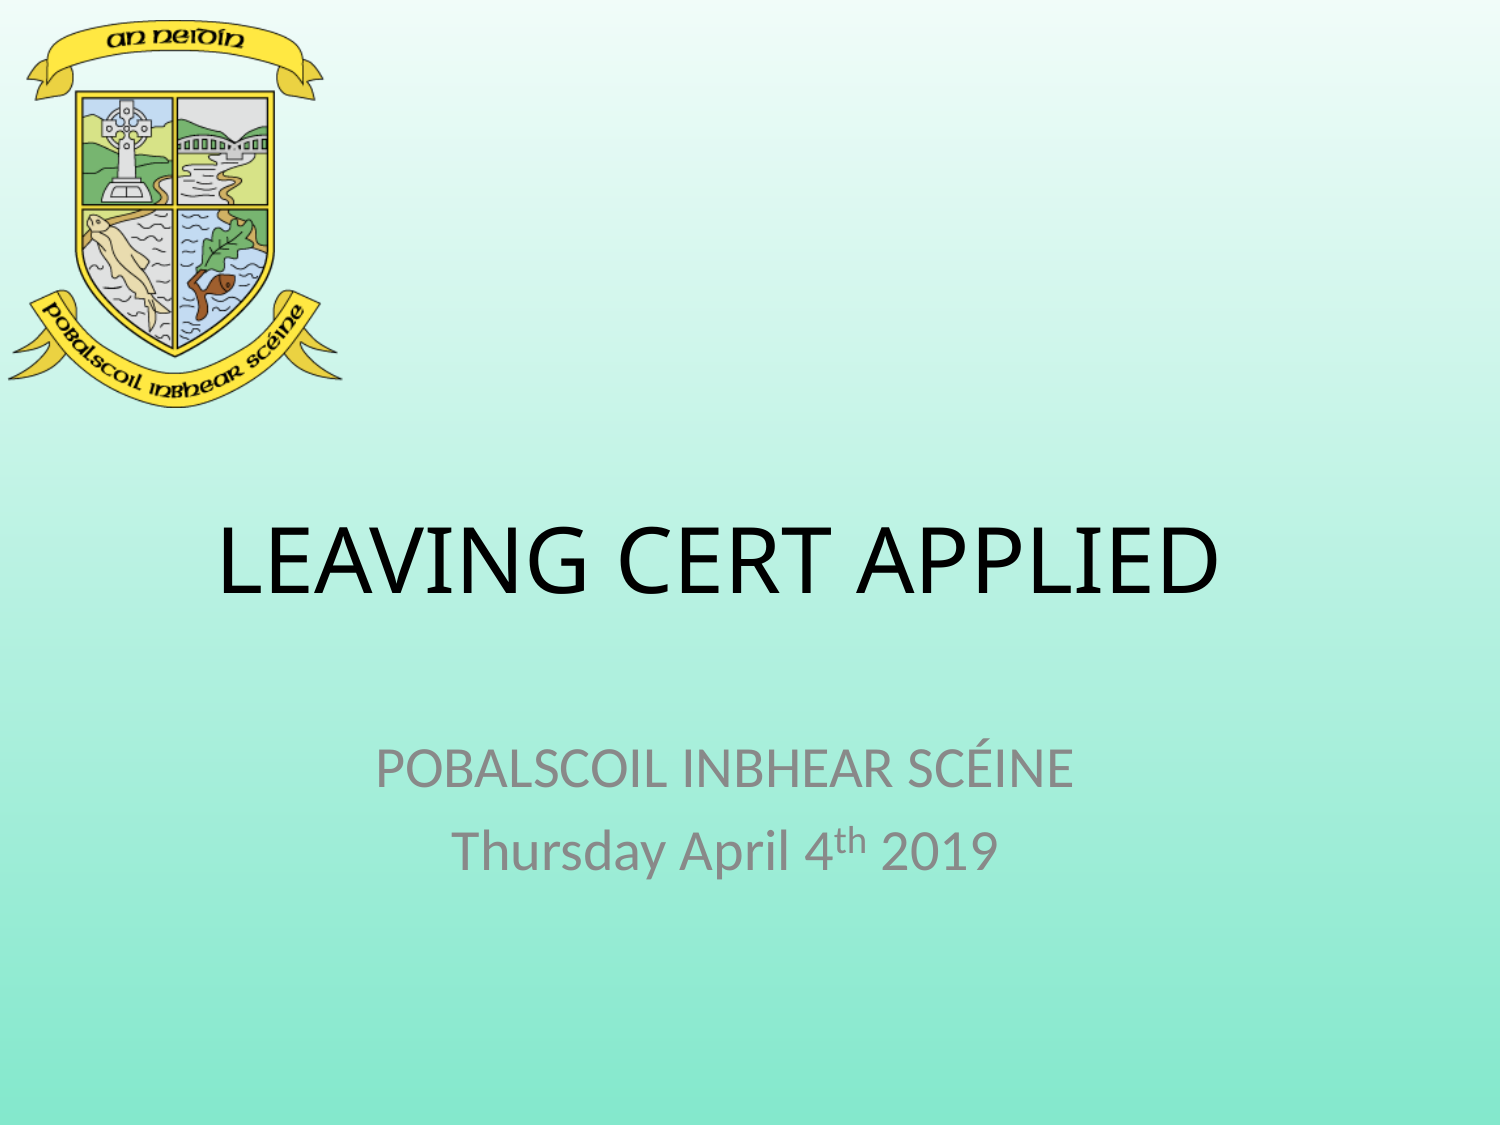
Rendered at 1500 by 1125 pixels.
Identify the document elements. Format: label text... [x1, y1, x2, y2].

subtitle POBALSCOIL INBHEAR SCÉINE Thursday April 4th 2019 [200, 729, 1251, 1017]
title LEAVING CERT APPLIED [200, 443, 1476, 685]
picture [7, 20, 343, 408]
